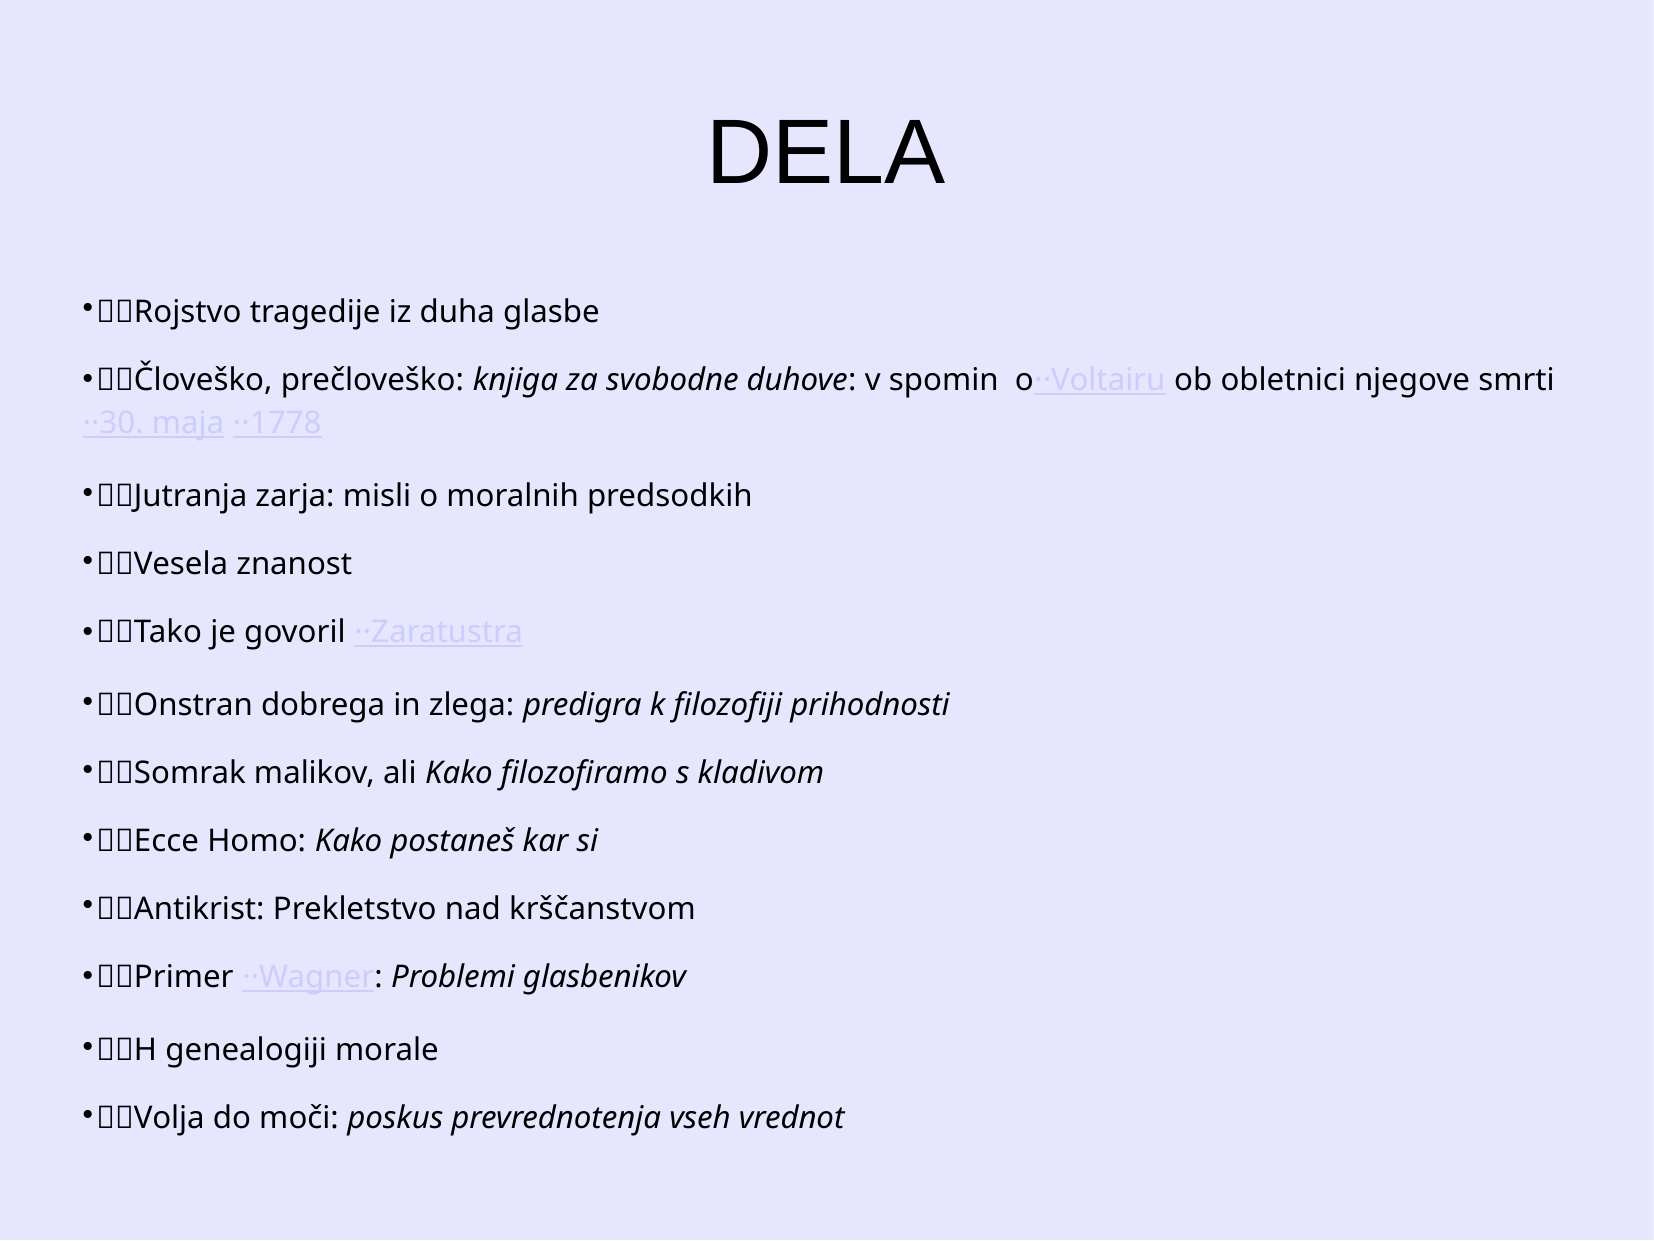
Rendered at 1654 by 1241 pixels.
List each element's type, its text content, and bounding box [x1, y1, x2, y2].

title DELA [82, 49, 1571, 257]
list Rojstvo tragedije iz duha glasbe Človeško, prečloveško: knjiga za svobodne duhove: v spomin o··Voltairu ob obletnici njegove smrti ··30. maja ··1778 Jutranja zarja: misli o moralnih predsodkih Vesela znanost Tako je govoril ··Zaratustra Onstran dobrega in zlega: predigra k filozofiji prihodnosti Somrak malikov, ali Kako filozofiramo s kladivom Ecce Homo: Kako postaneš kar si Antikrist: Prekletstvo nad krščanstvom Primer ··Wagner: Problemi glasbenikov H genealogiji morale Volja do moči: poskus prevrednotenja vseh vrednot [82, 290, 1571, 1140]
